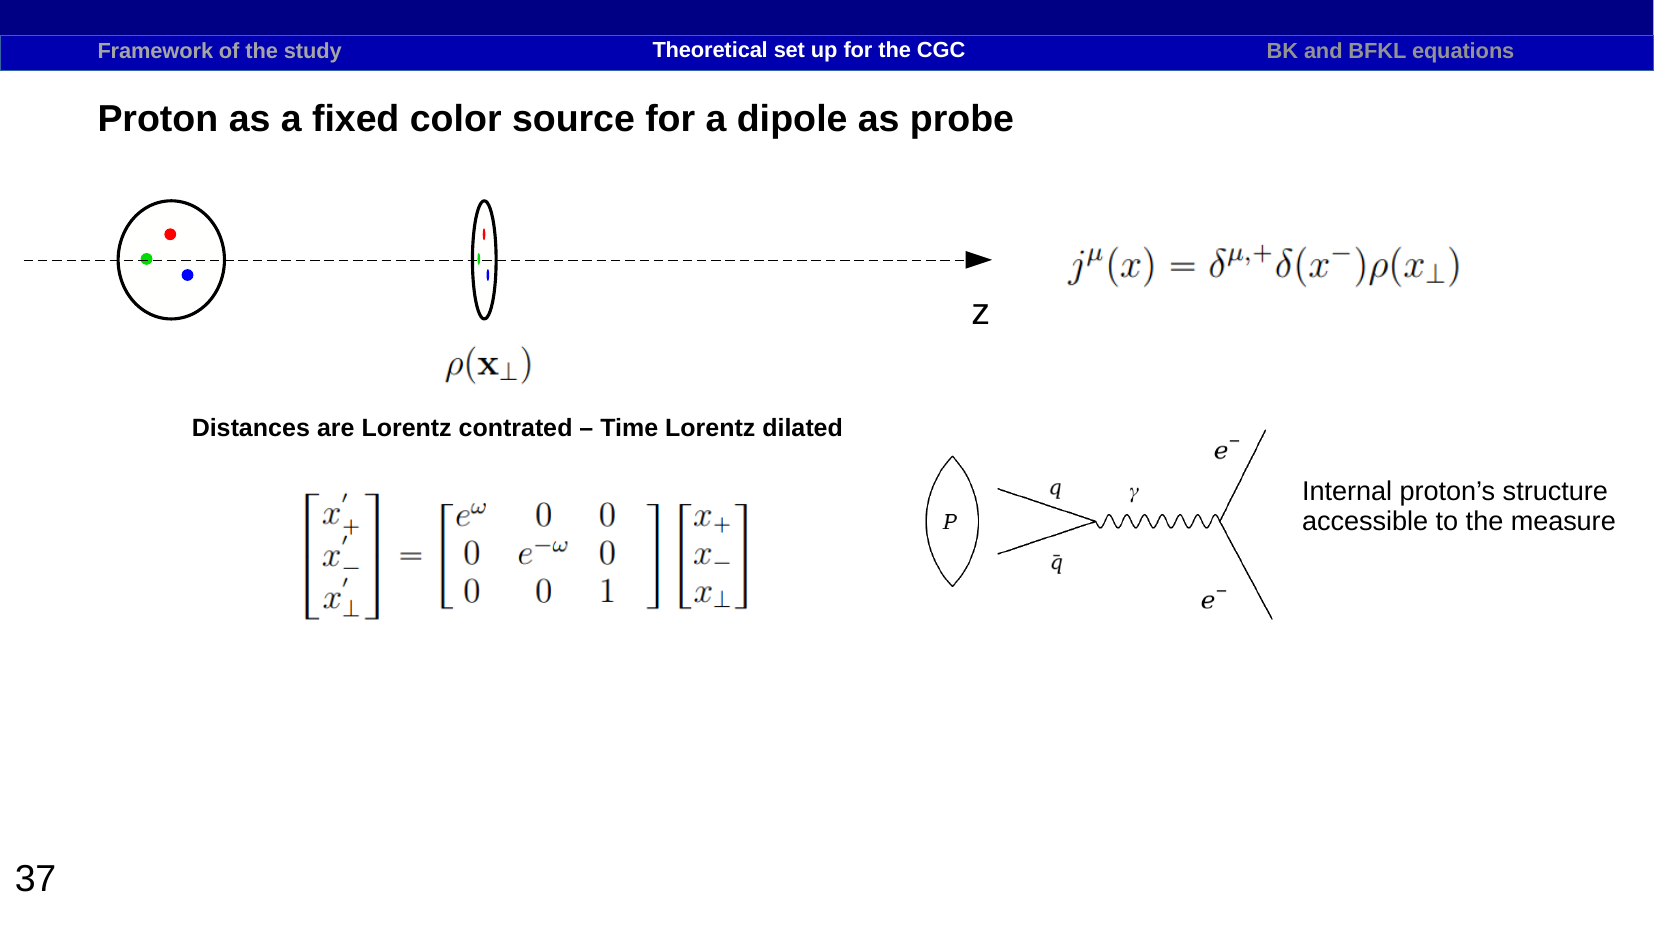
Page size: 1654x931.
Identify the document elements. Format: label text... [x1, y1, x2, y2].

text_box [472, 200, 497, 319]
text_box Distances are Lorentz contrated – Time Lorentz dilated [177, 406, 910, 449]
text_box Framework of the study [82, 31, 697, 71]
text_box z [956, 283, 1205, 341]
picture [413, 336, 561, 402]
picture [283, 467, 792, 638]
text_box [0, 0, 1654, 71]
text_box 1 [0, 850, 629, 921]
picture [909, 413, 1288, 635]
text_box BK and BFKL equations [1251, 31, 1548, 71]
text_box Theoretical set up for the CGC [637, 23, 1252, 71]
text_box Proton as a fixed color source for a dipole as probe [82, 90, 1170, 154]
text_box Internal proton’s structure accessible to the measure [1287, 468, 1654, 544]
text_box [118, 200, 225, 319]
picture [1051, 226, 1489, 303]
